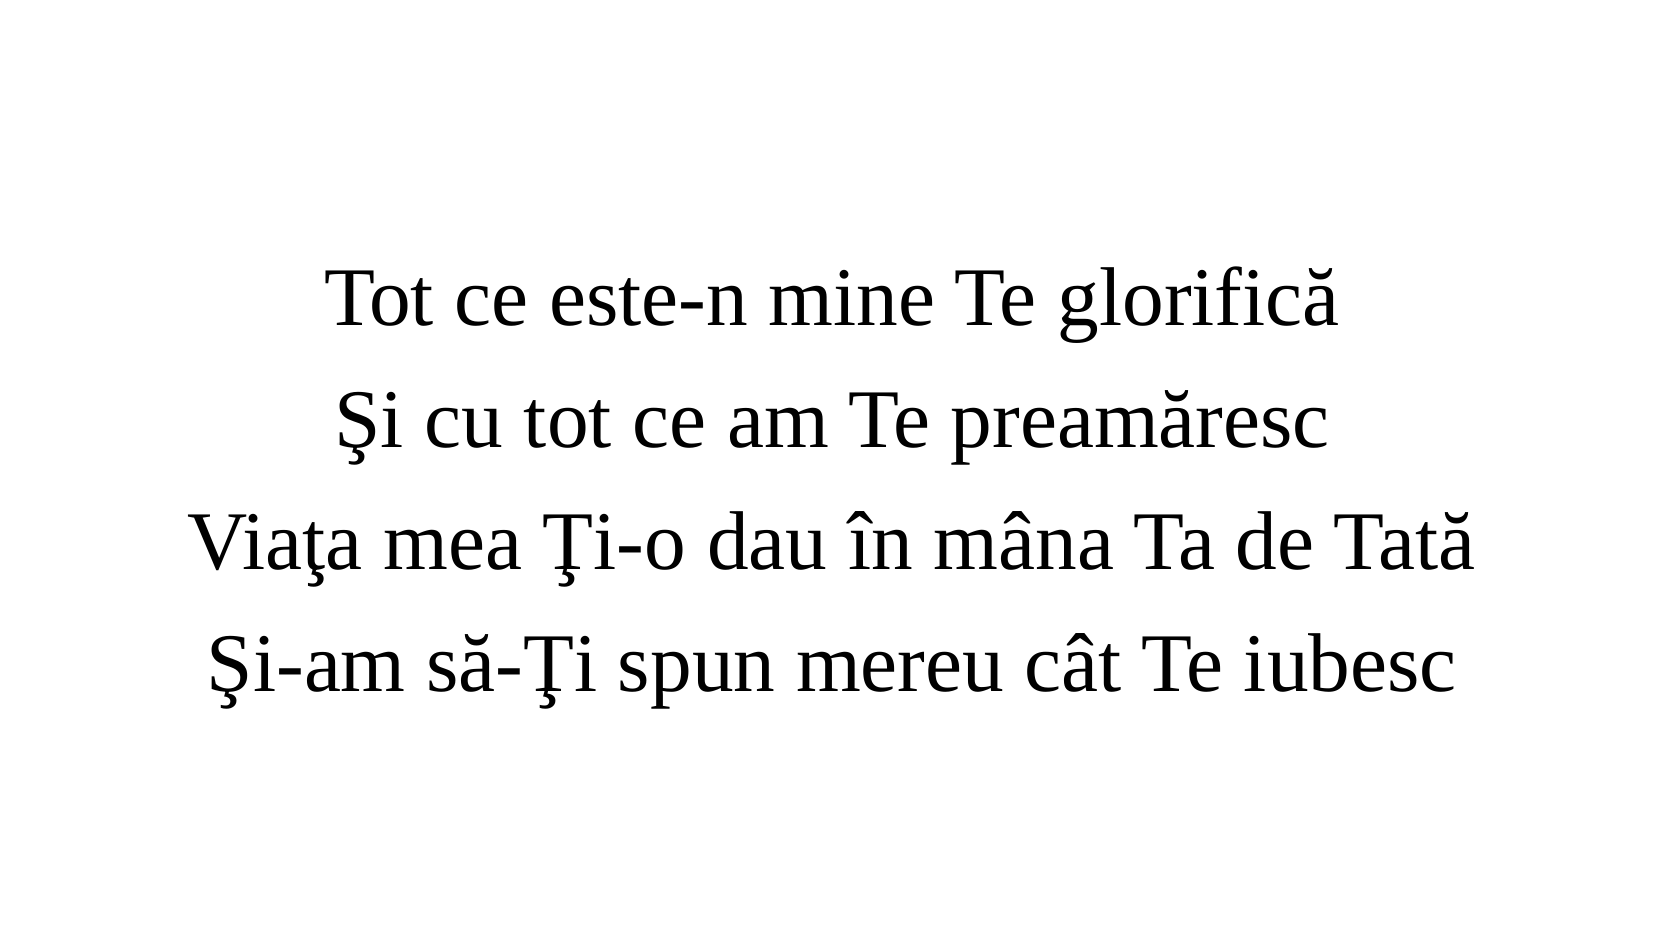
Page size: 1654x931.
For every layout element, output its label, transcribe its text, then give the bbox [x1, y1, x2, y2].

subtitle Tot ce este-n mine Te glorifică Şi cu tot ce am Te preamăresc Viaţa mea Ţi-o dau în mâna Ta de Tată Şi-am să-Ţi spun mereu cât Te iubesc [94, 238, 1571, 712]
